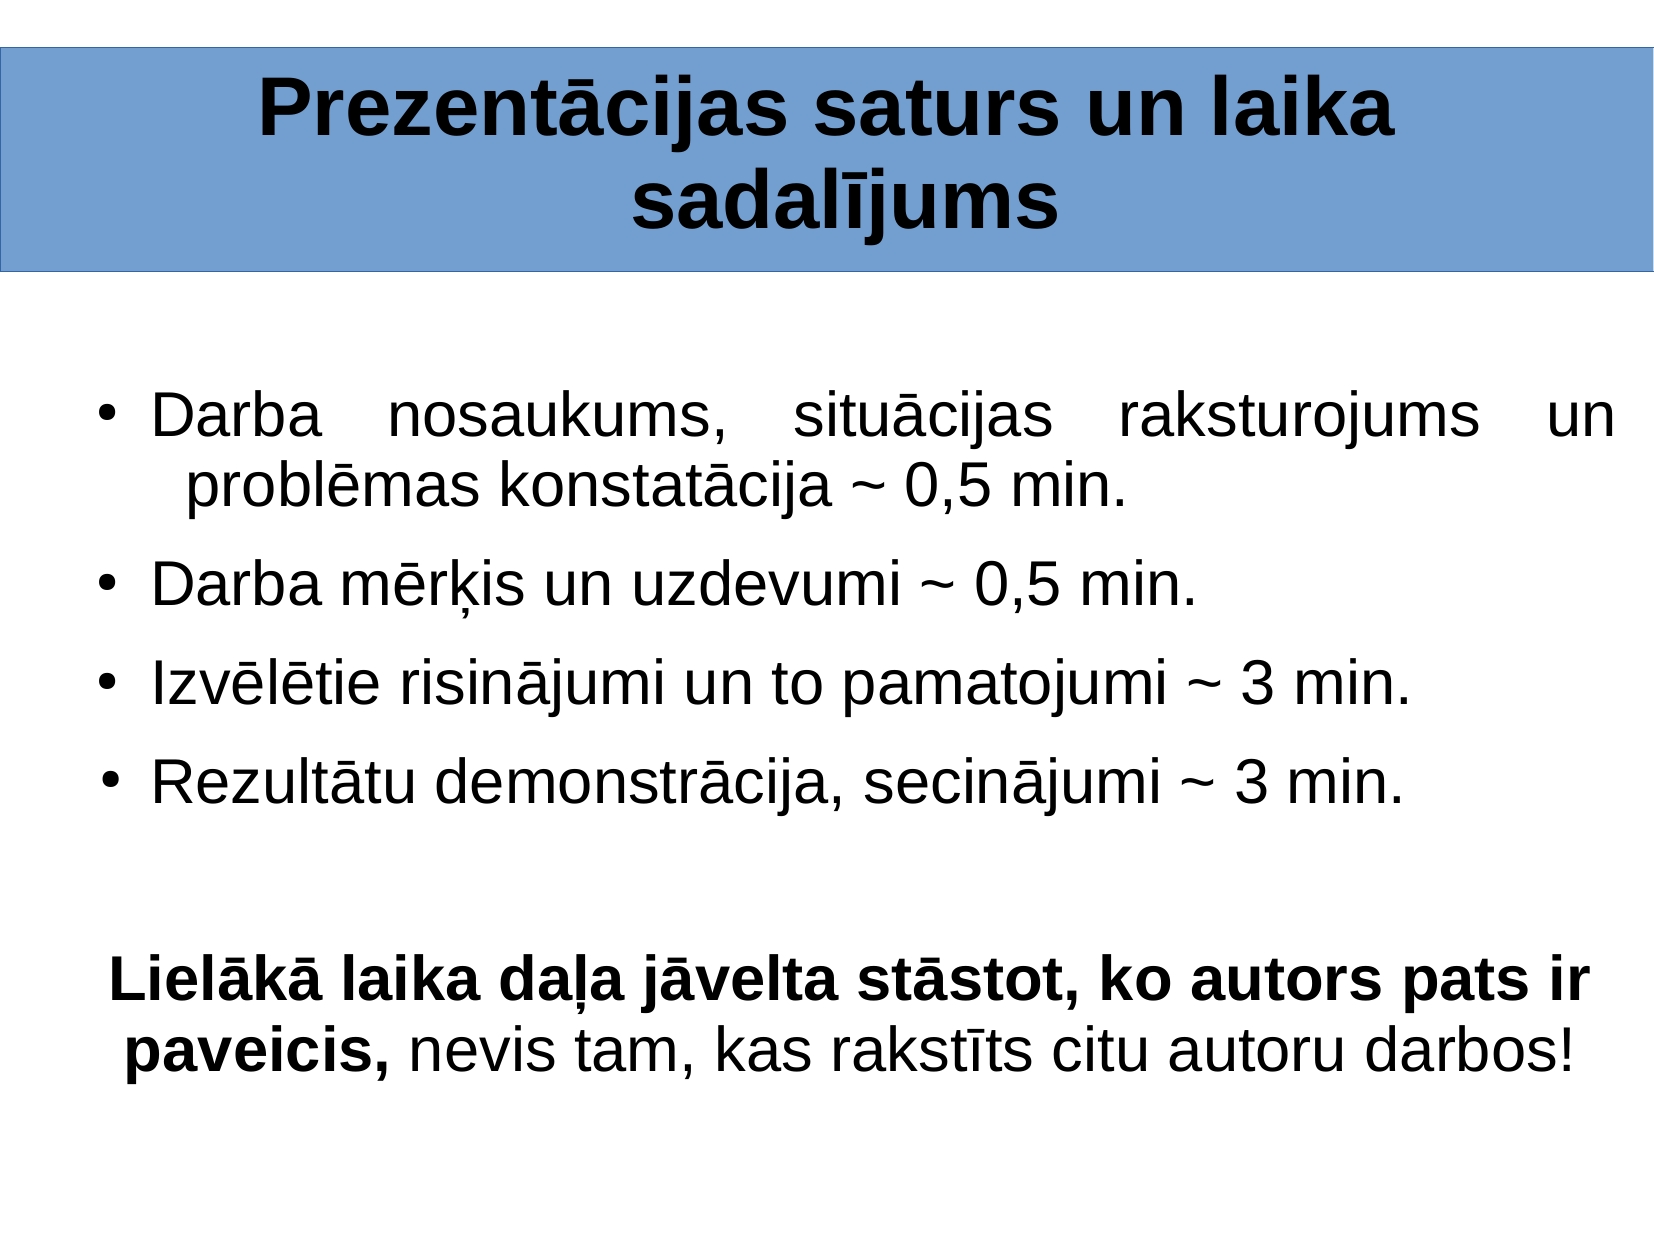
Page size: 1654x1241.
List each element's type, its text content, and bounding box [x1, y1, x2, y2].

title Prezentācijas saturs un laika sadalījums [82, 49, 1571, 257]
text_box [0, 47, 1654, 272]
list Darba nosaukums, situācijas raksturojums un problēmas konstatācija ~ 0,5 min. Darba mērķis un uzdevumi ~ 0,5 min. Izvēlētie risinājumi un to pamatojumi ~ 3 min. Rezultātu demonstrācija, secinājumi ~ 3 min. Lielākā laika daļa jāvelta stāstot, ko autors pats ir paveicis, nevis tam, kas rakstīts citu autoru darbos! [82, 378, 1619, 1099]
